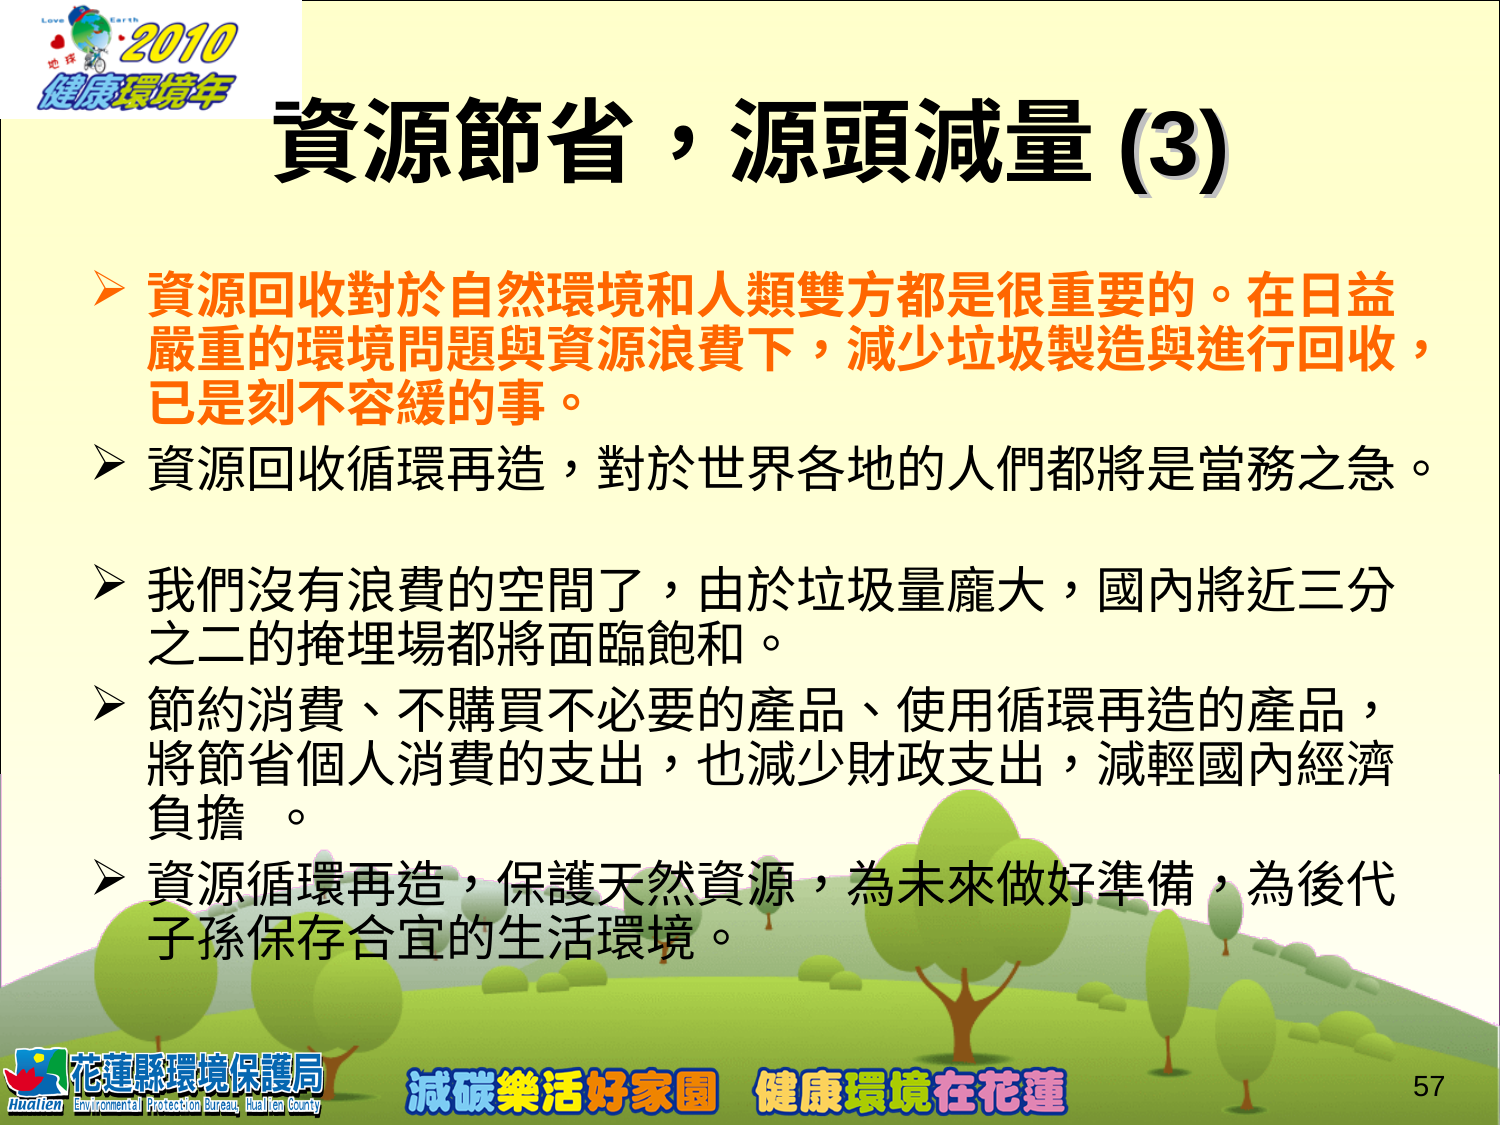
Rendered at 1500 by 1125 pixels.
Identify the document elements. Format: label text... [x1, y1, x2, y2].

picture [0, 774, 1500, 1125]
title 資源節省，源頭減量(3) [75, 45, 1426, 233]
list 資源回收對於自然環境和人類雙方都是很重要的。在日益嚴重的環境問題與資源浪費下，減少垃圾製造與進行回收，已是刻不容緩的事。 資源回收循環再造，對於世界各地的人們都將是當務之急。 我們沒有浪費的空間了，由於垃圾量龐大，國內將近三分之二的掩埋場都將面臨飽和。 節約消費、不購買不必要的產品、使用循環再造的產品， 將節省個人消費的支出，也減少財政支出，減輕國內經濟負擔 。 資源循環再造，保護天然資源，為未來做好準備，為後代子孫保存合宜的生活環境。 [75, 262, 1426, 1005]
picture [0, 0, 302, 119]
